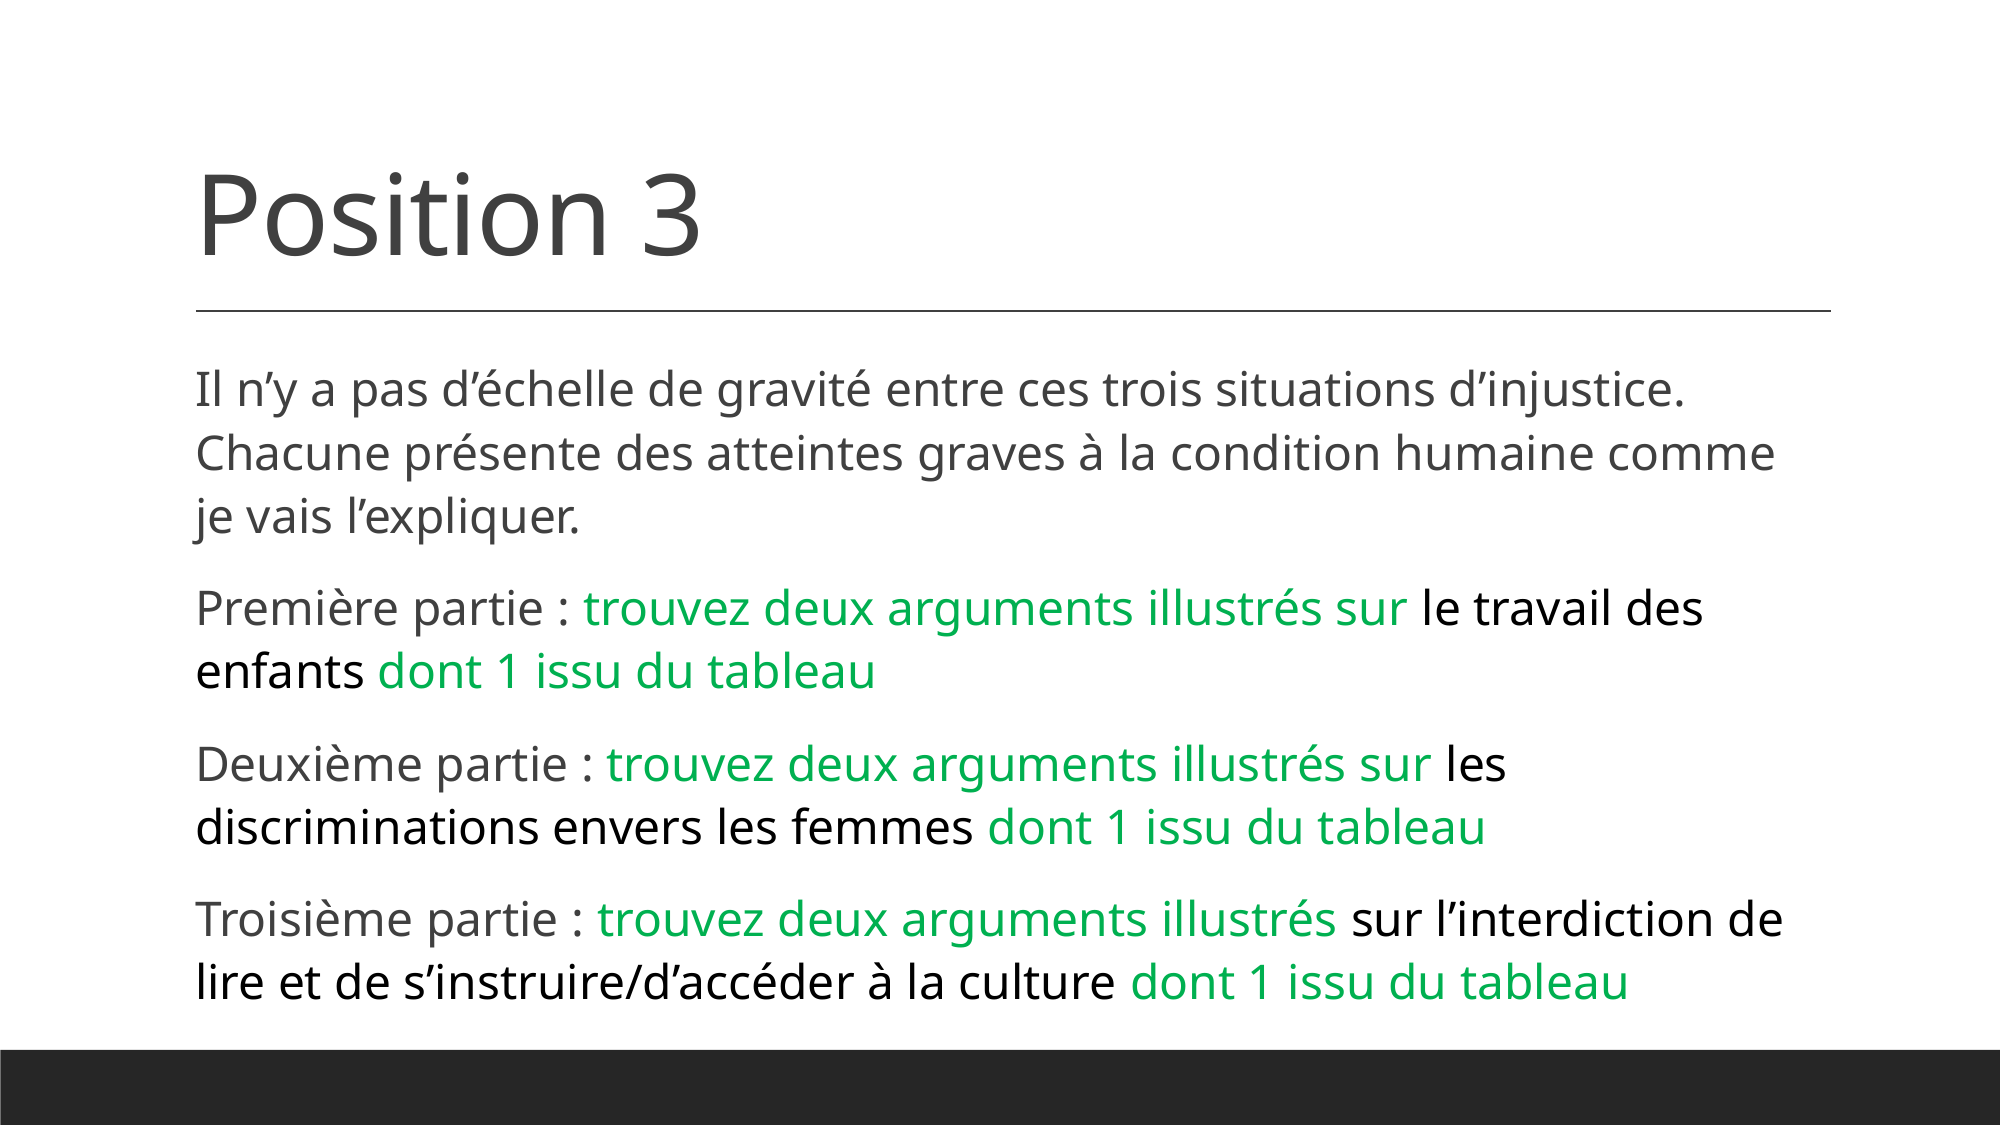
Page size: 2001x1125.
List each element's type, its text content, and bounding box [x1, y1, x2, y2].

text_box Il n’y a pas d’échelle de gravité entre ces trois situations d’injustice. Chacune présente des atteintes graves à la condition humaine comme je vais l’expliquer. Première partie : trouvez deux arguments illustrés sur le travail des enfants dont 1 issu du tableau Deuxième partie : trouvez deux arguments illustrés sur les discriminations envers les femmes dont 1 issu du tableau Troisième partie : trouvez deux arguments illustrés sur l’interdiction de lire et de s’instruire/d’accéder à la culture dont 1 issu du tableau [179, 345, 1830, 963]
text_box Position 3 [179, 46, 1830, 285]
